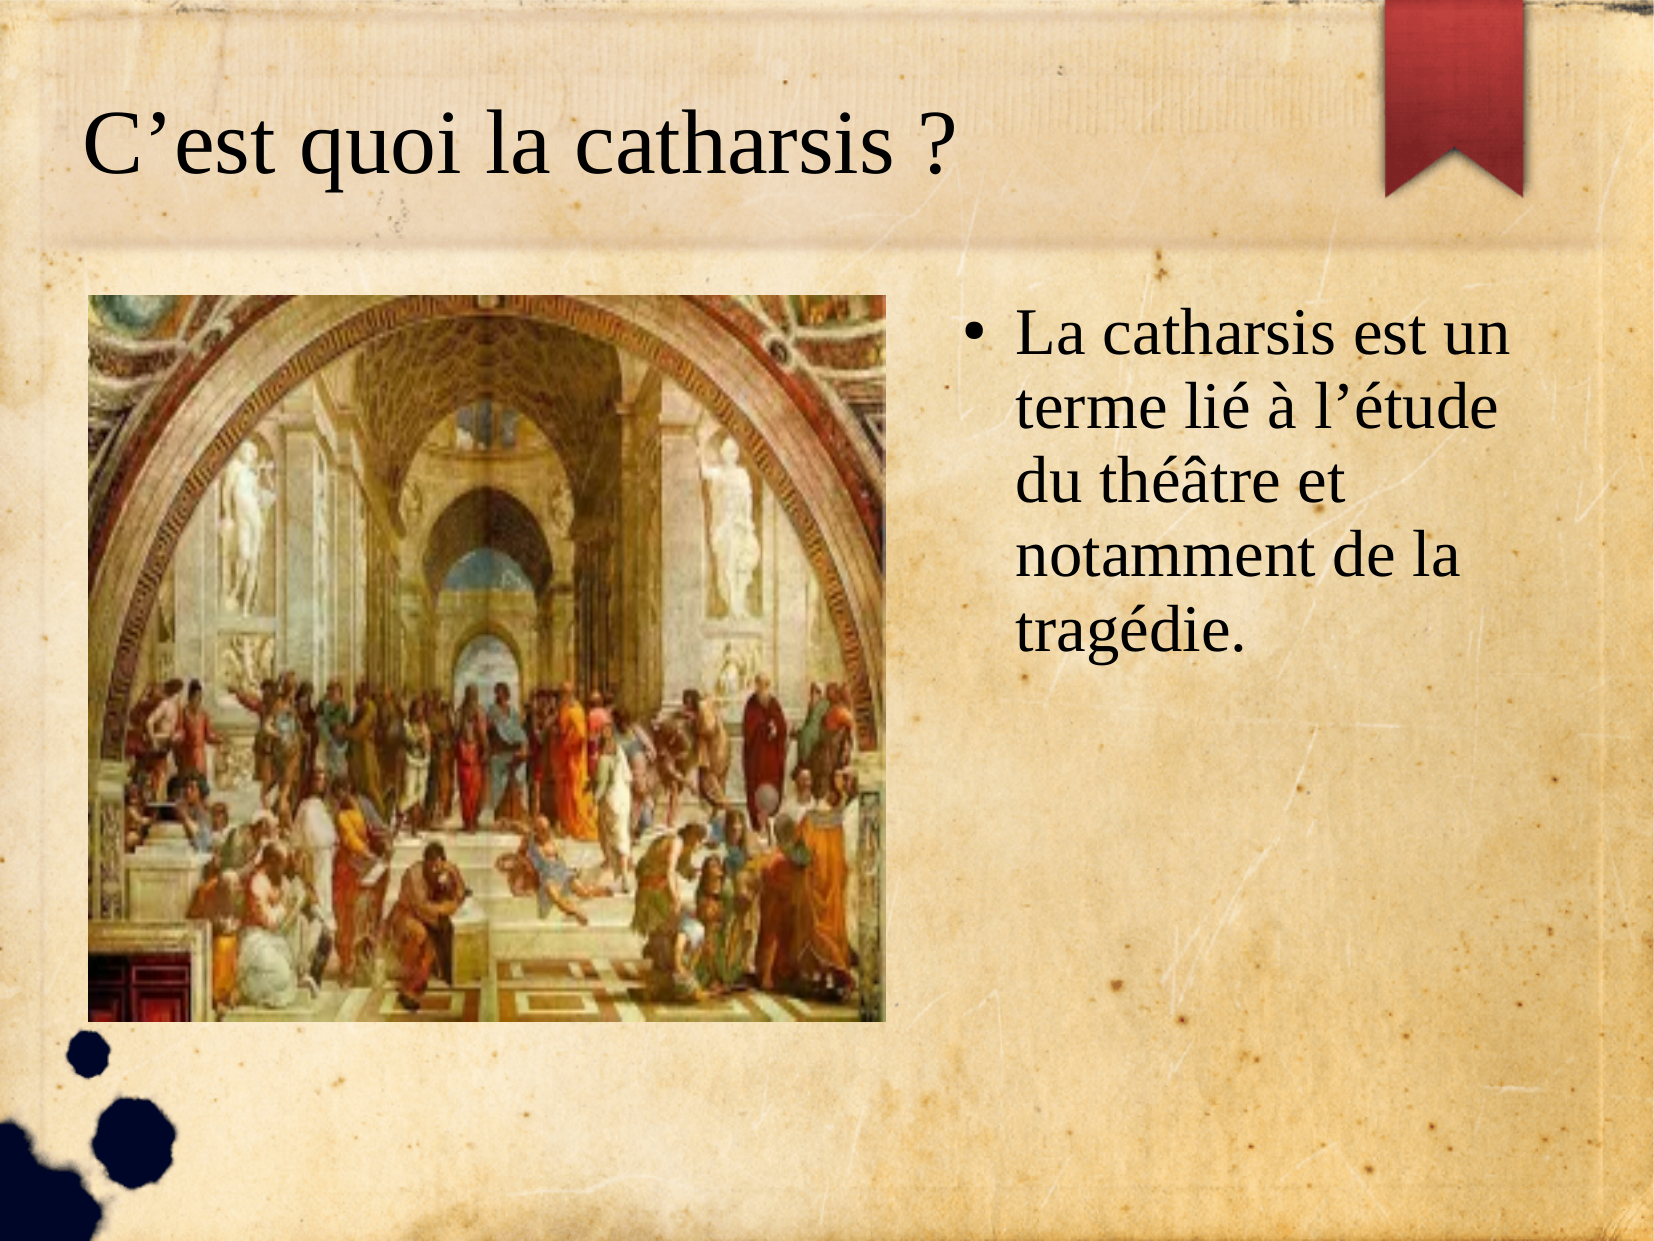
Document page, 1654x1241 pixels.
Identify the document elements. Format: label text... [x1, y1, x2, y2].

picture [0, 0, 1654, 1241]
list La catharsis est un terme lié à l’étude du théâtre et notamment de la tragédie. [944, 295, 1565, 1004]
title C’est quoi la catharsis ? [82, 49, 1347, 237]
